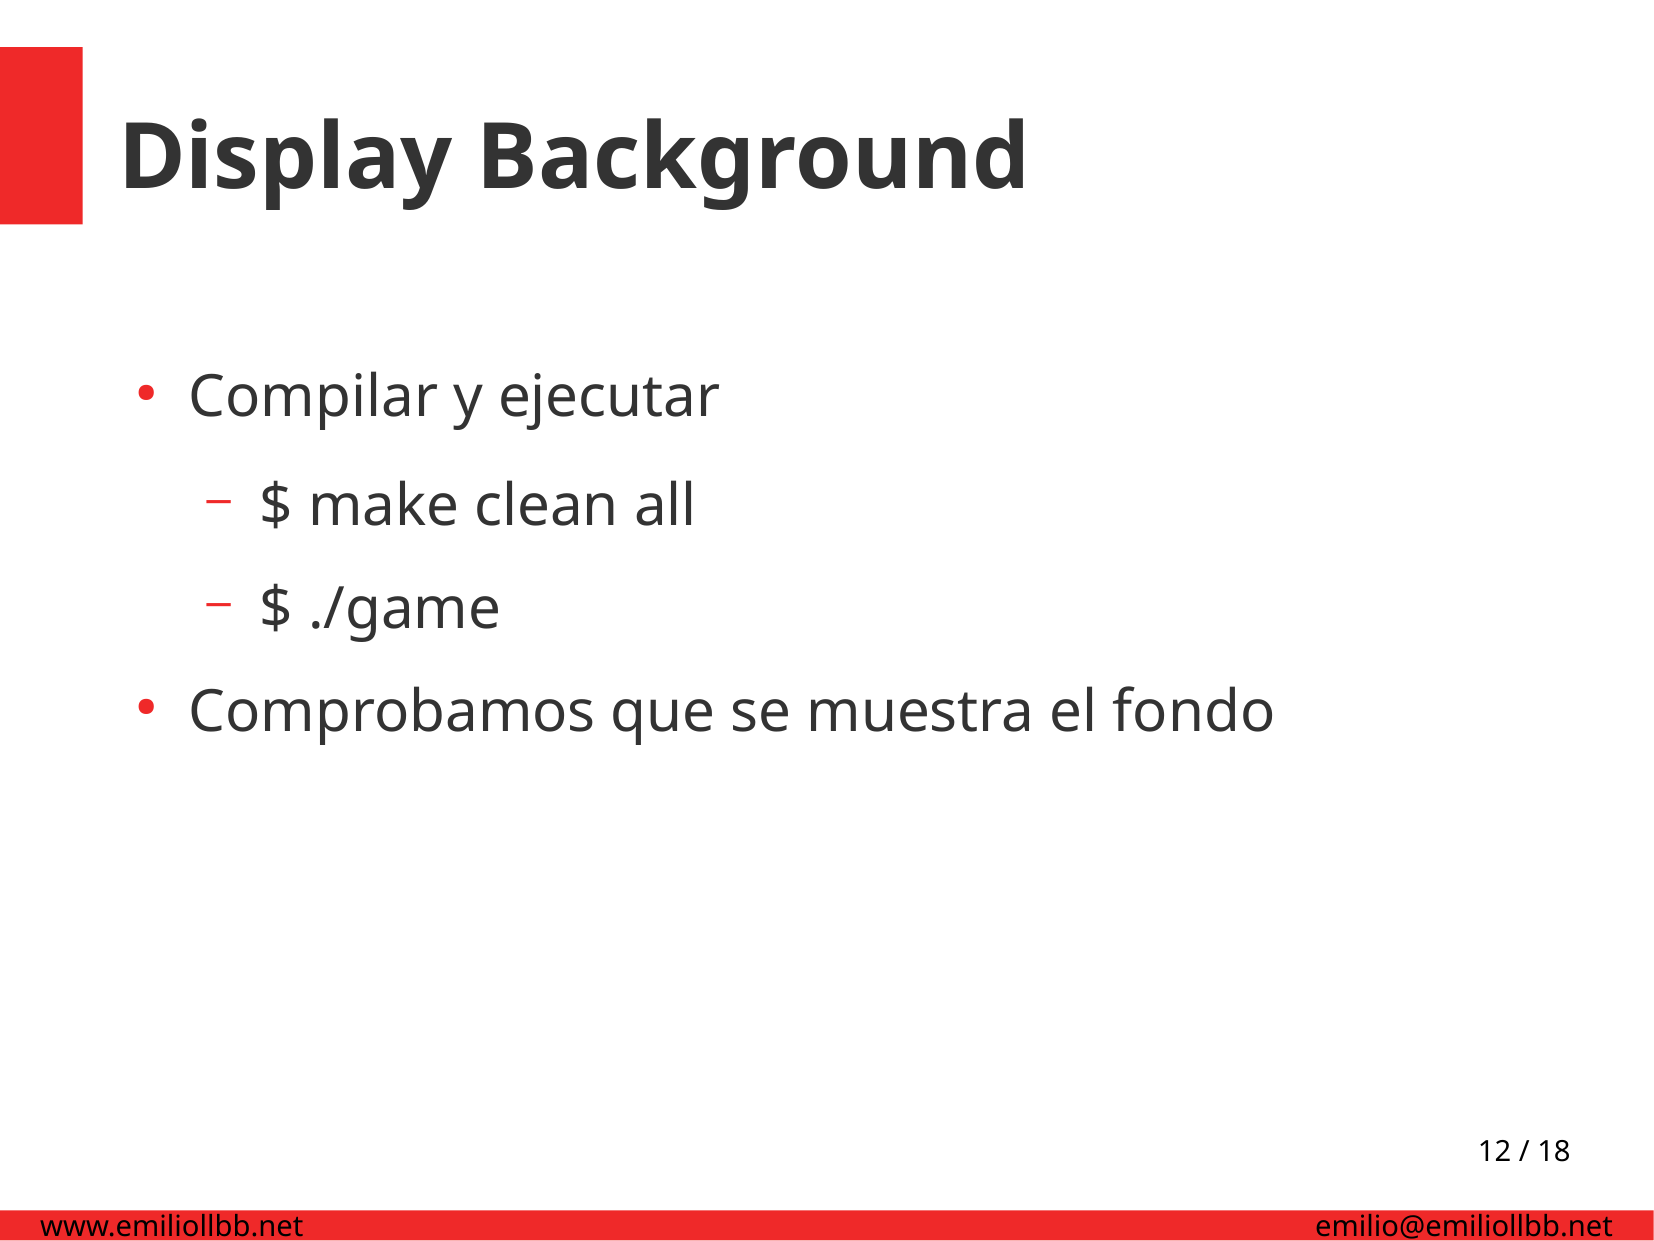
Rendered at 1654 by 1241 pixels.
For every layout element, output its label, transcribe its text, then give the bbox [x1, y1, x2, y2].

list Compilar y ejecutar $ make clean all $ ./game Comprobamos que se muestra el fondo [118, 354, 1536, 1074]
title Display Background [118, 49, 1571, 257]
